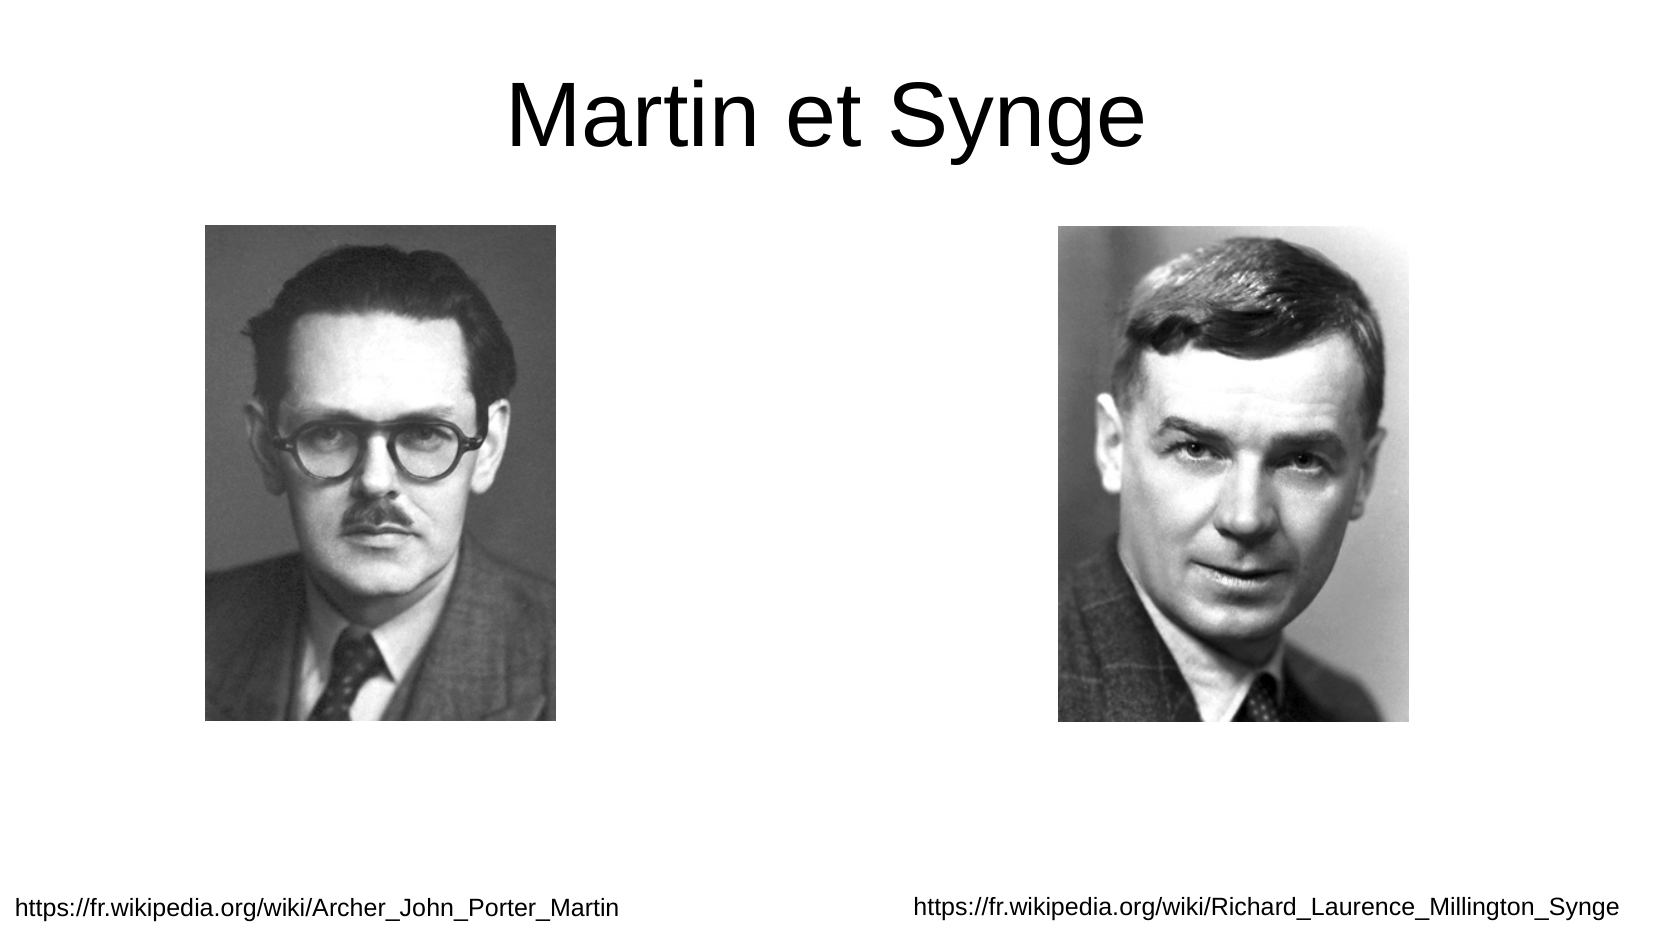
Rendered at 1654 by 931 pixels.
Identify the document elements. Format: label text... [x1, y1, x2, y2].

title Martin et Synge [82, 37, 1571, 193]
picture [205, 225, 556, 721]
text_box https://fr.wikipedia.org/wiki/Archer_John_Porter_Martin [0, 885, 898, 931]
picture [1058, 226, 1409, 722]
text_box https://fr.wikipedia.org/wiki/Richard_Laurence_Millington_Synge [898, 885, 1654, 931]
